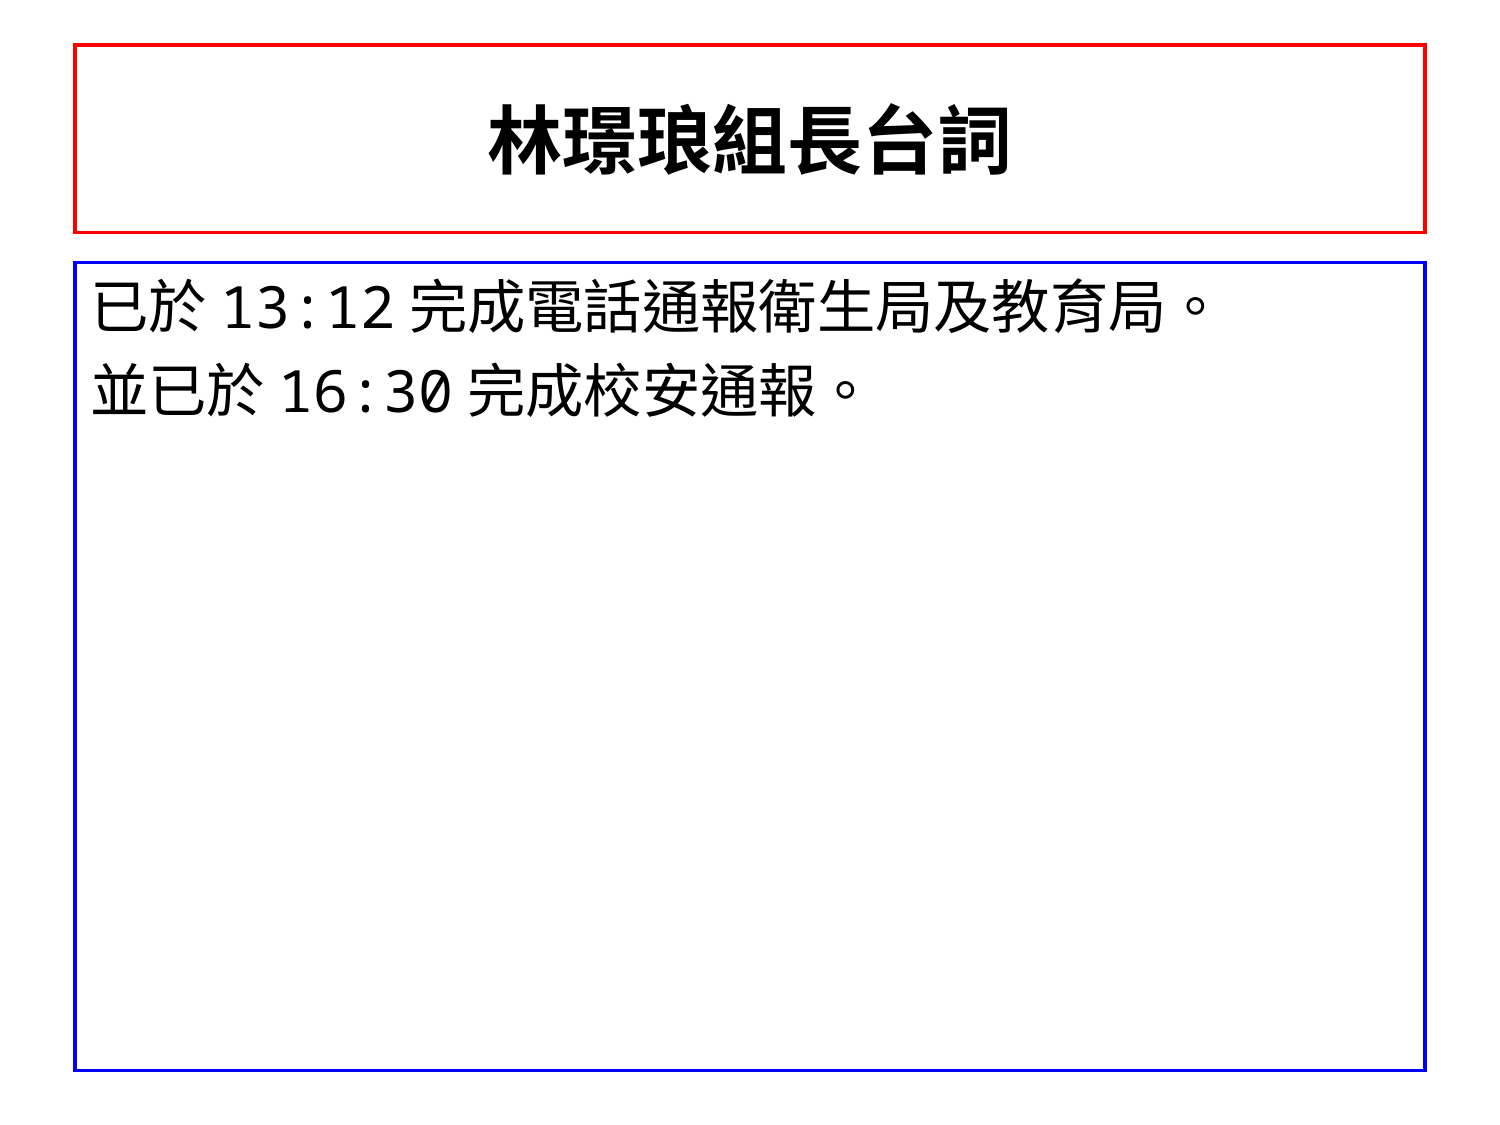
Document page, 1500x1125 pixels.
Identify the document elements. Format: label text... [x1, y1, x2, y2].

title 林璟琅組長台詞 [75, 45, 1426, 233]
list 已於13:12完成電話通報衛生局及教育局。 並已於16:30完成校安通報。 [75, 262, 1426, 1071]
